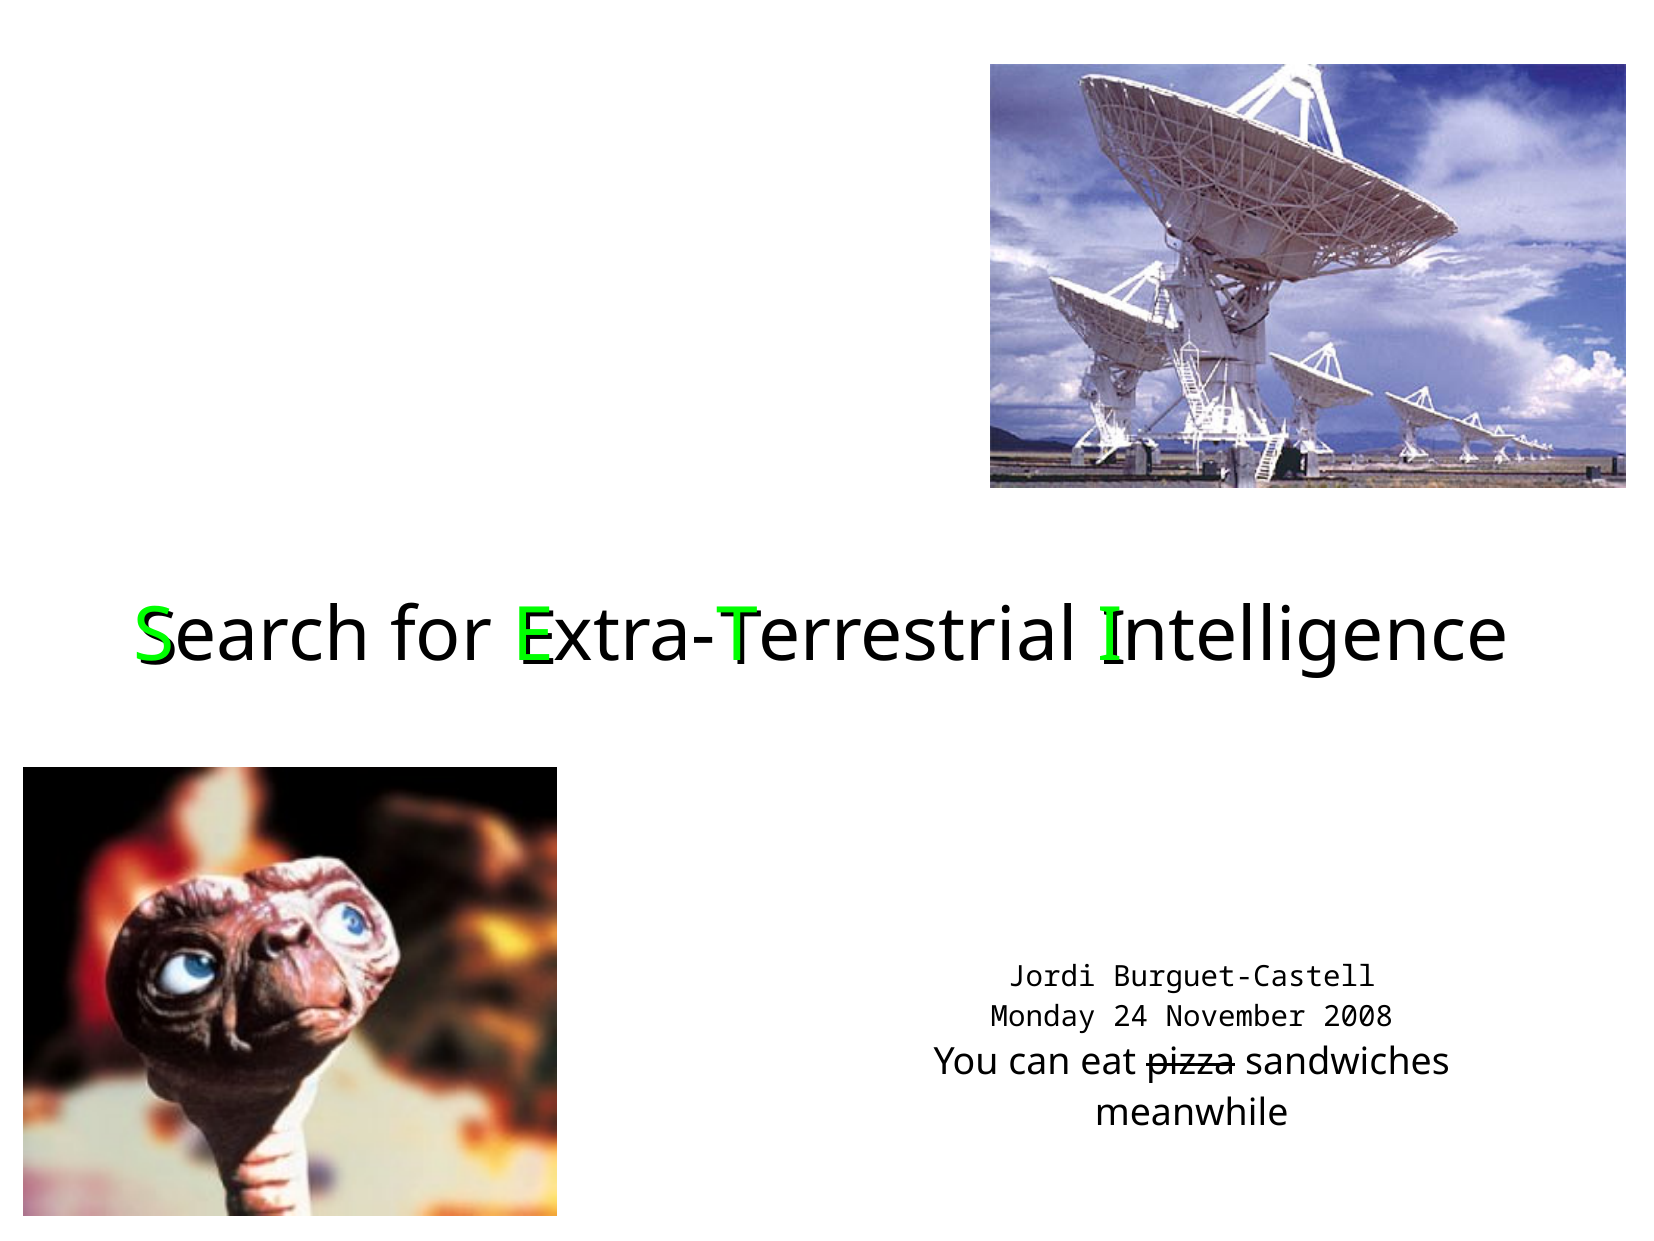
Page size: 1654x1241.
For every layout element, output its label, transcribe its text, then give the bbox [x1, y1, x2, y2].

picture [23, 767, 557, 1216]
title Search for Extra-Terrestrial Intelligence [0, 527, 1653, 735]
picture [990, 64, 1626, 488]
text_box Jordi Burguet-Castell Monday 24 November 2008 You can eat pizza sandwiches meanwhile [825, 947, 1559, 1092]
